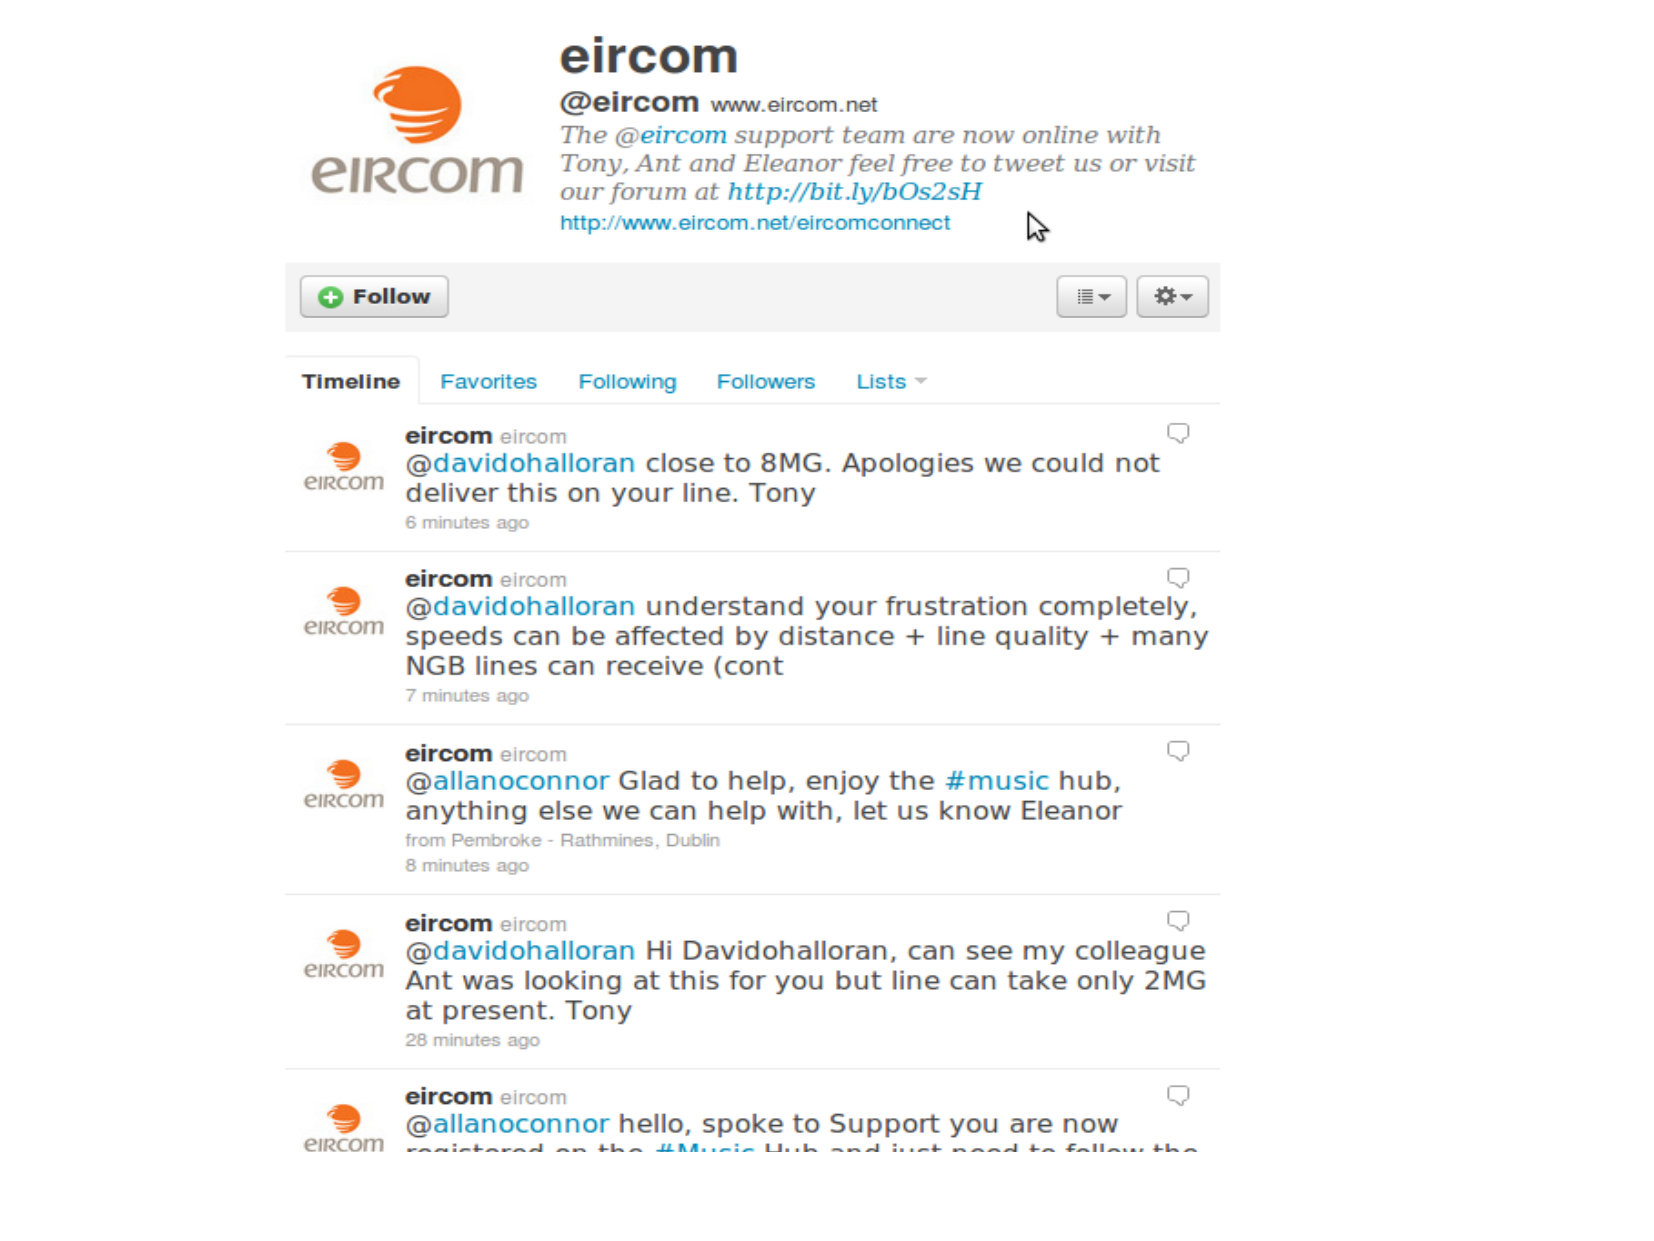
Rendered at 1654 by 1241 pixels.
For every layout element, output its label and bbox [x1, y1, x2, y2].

picture [285, 29, 1221, 1152]
